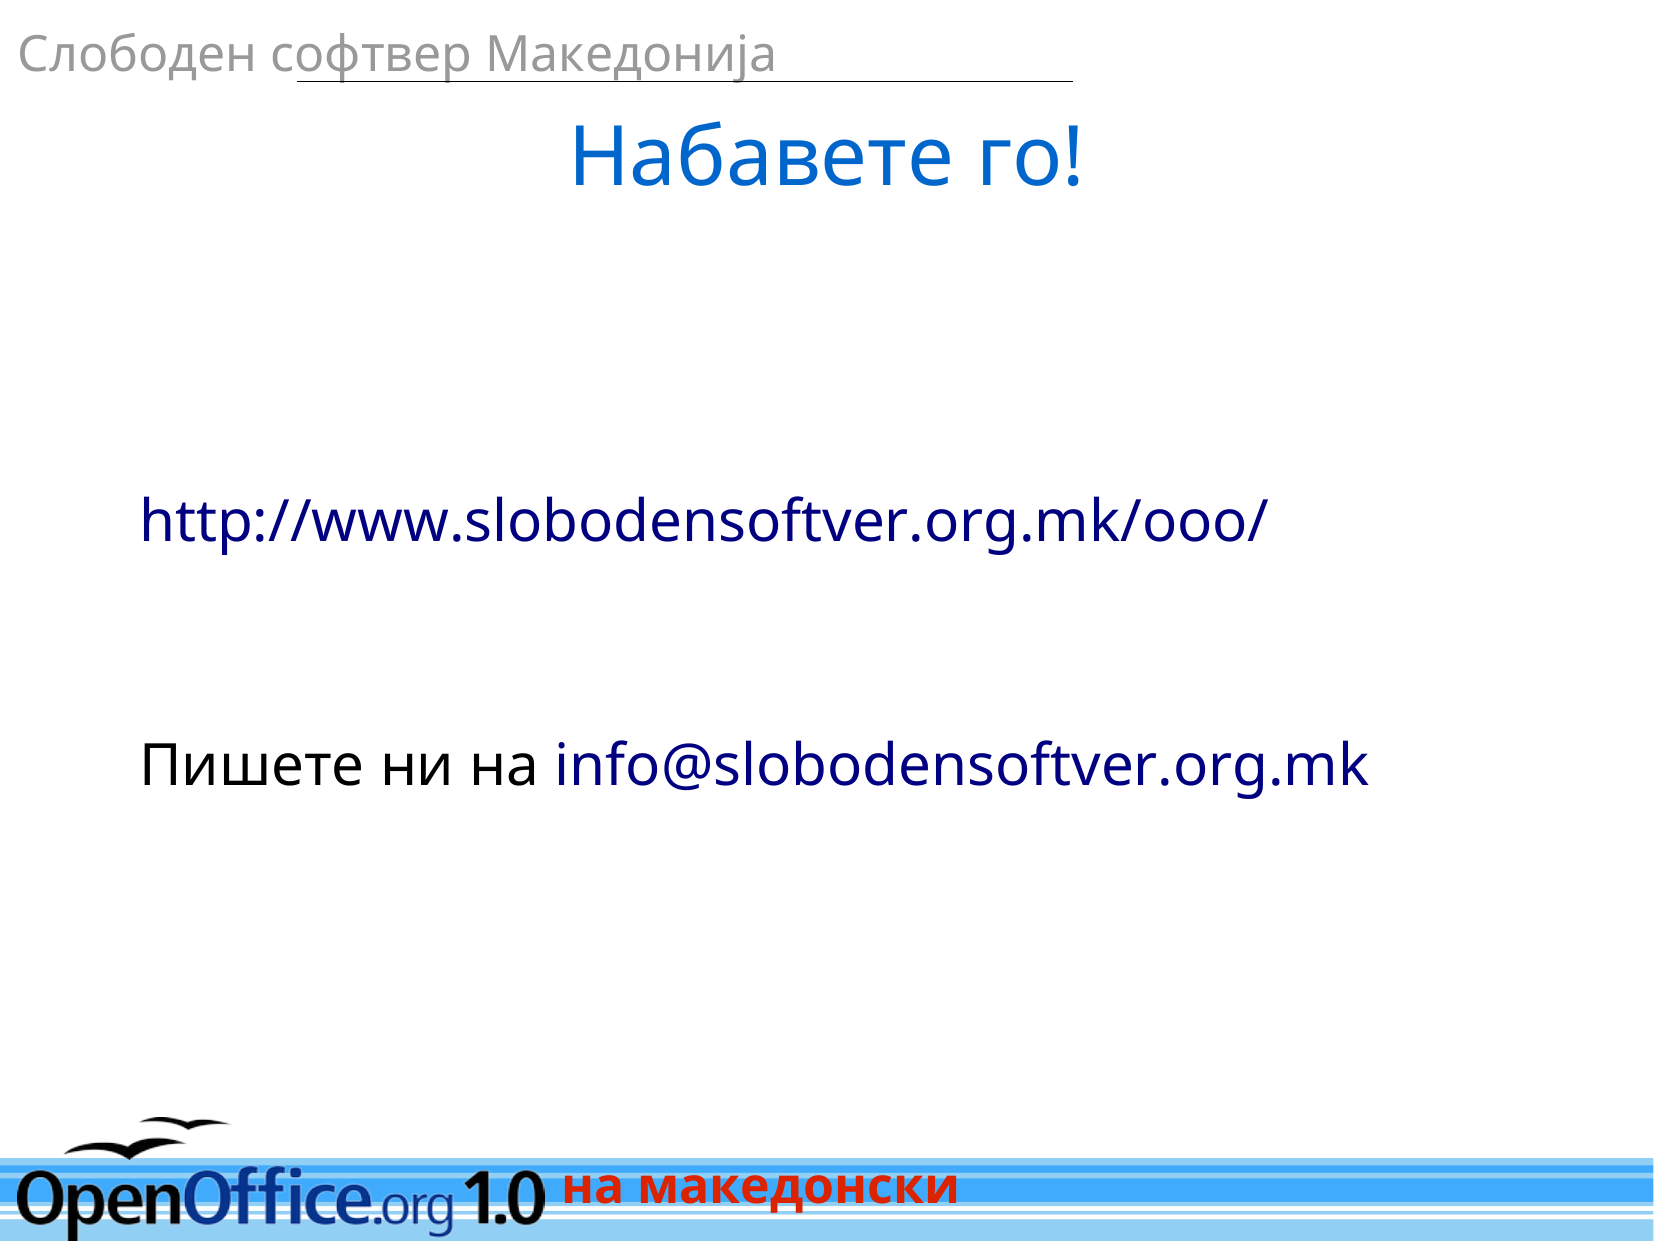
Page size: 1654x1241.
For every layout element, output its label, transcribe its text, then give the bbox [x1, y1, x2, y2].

picture [0, 1117, 1654, 1241]
list http://www.slobodensoftver.org.mk/ooo/ Пишете ни на info@slobodensoftver.org.mk [121, 478, 1534, 801]
title Набавете го! [120, 49, 1533, 257]
